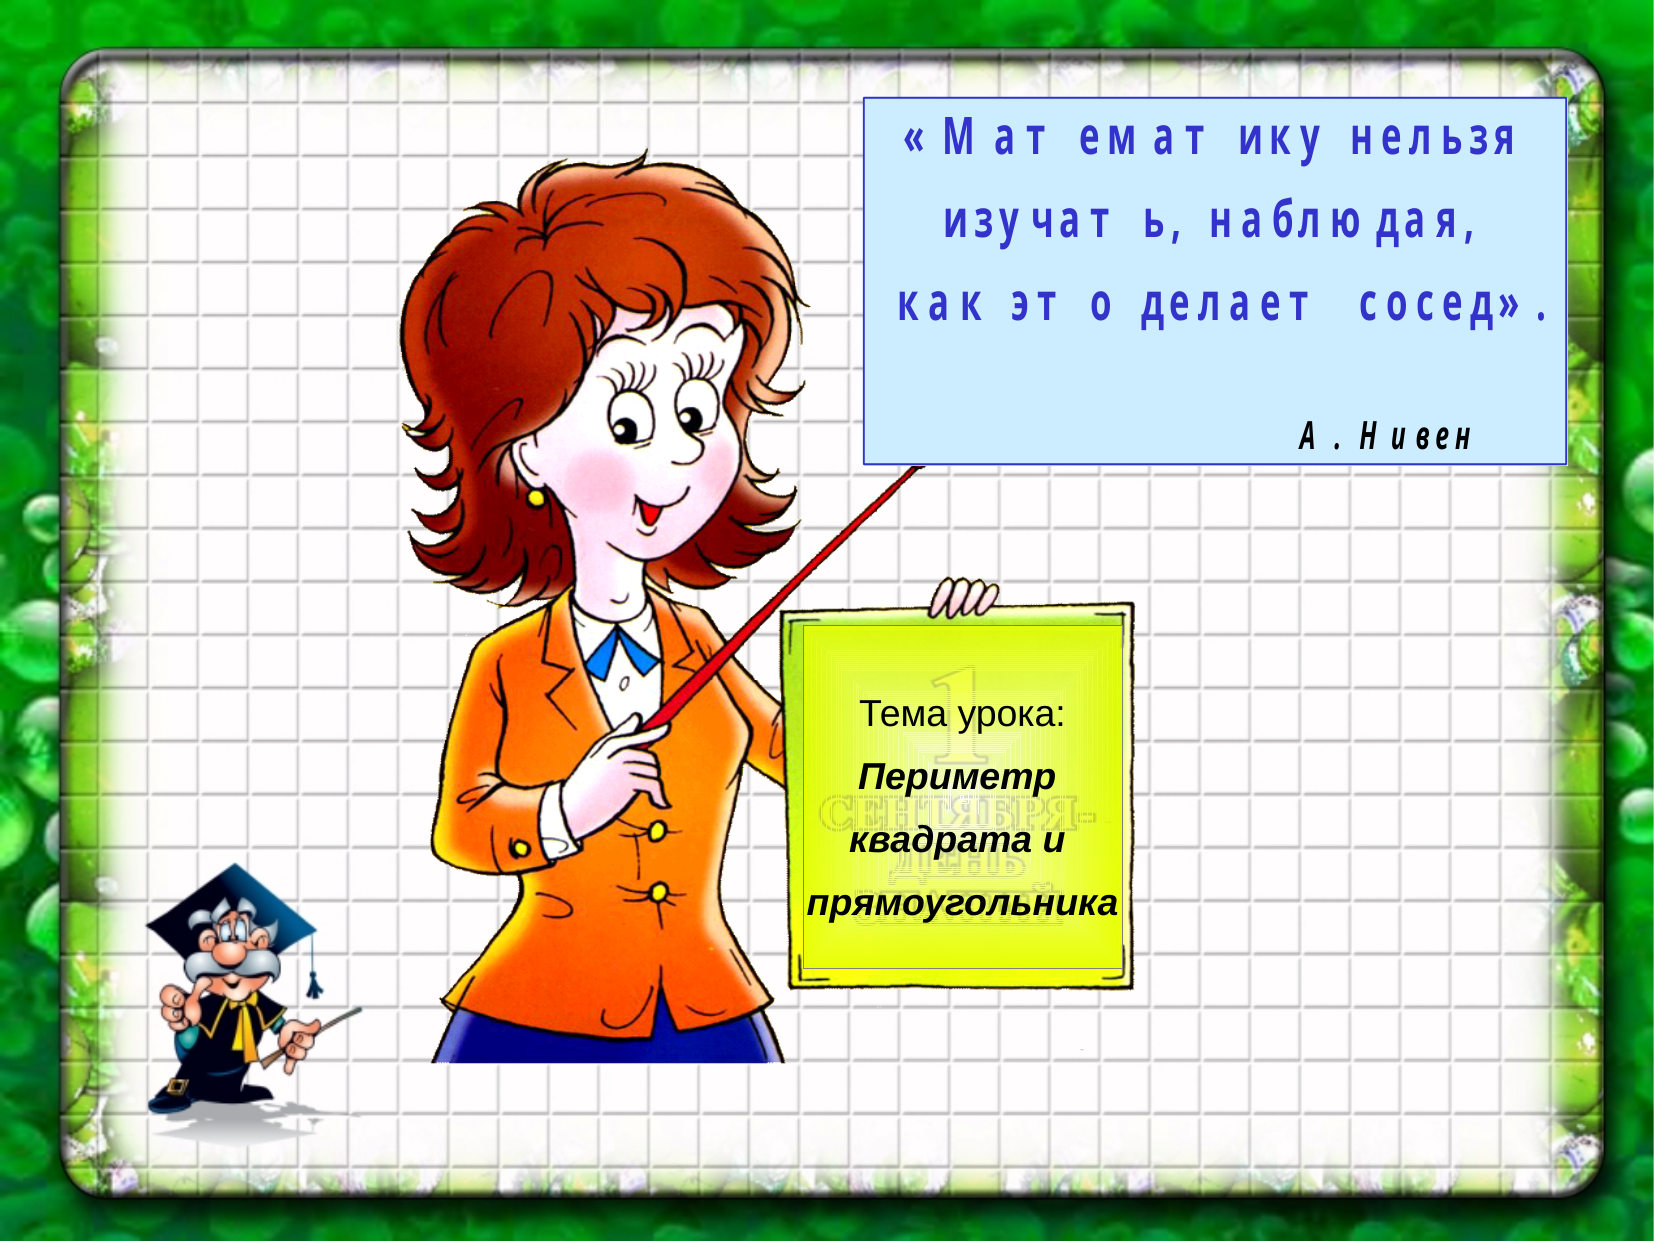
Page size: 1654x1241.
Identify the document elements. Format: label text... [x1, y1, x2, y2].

text_box Тема урока: Периметр квадрата и прямоугольника [803, 625, 1123, 969]
picture [0, 0, 1654, 1241]
